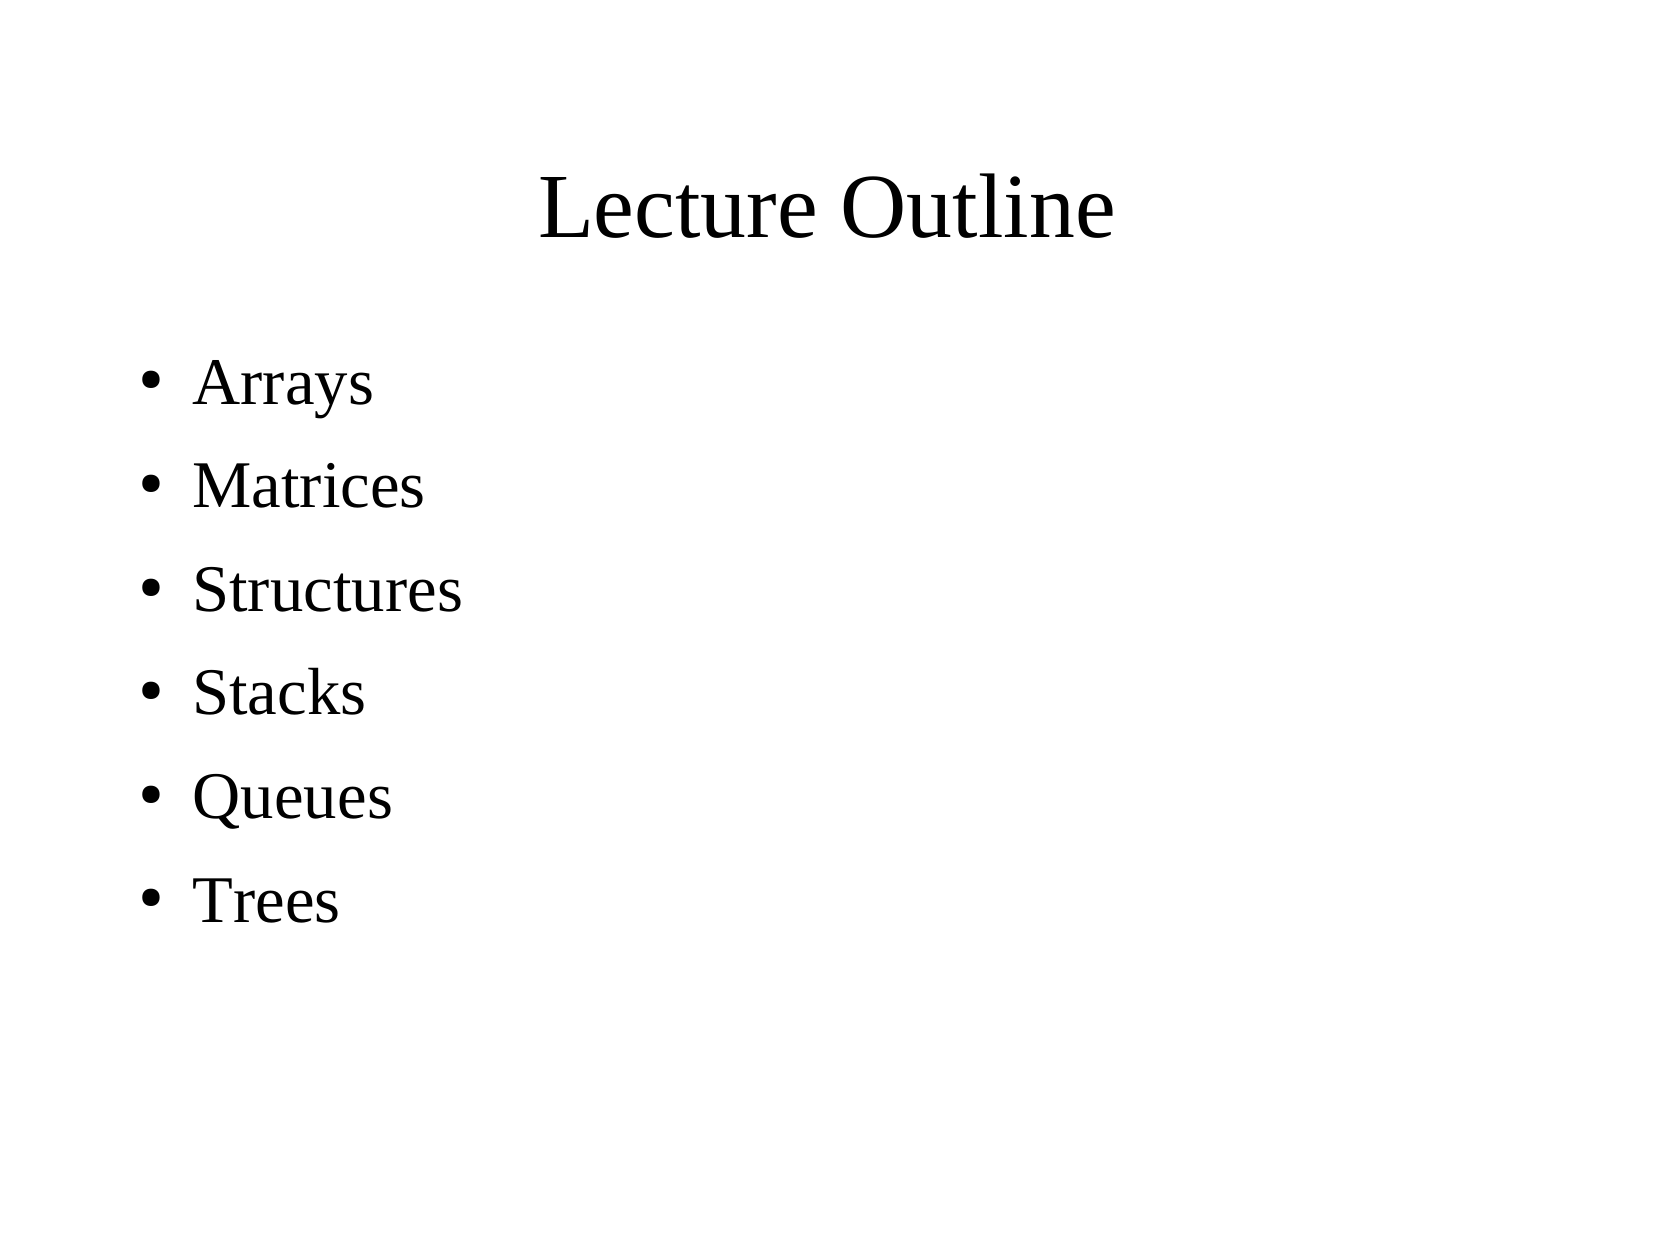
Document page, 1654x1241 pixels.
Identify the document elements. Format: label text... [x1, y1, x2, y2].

title Lecture Outline [121, 102, 1534, 311]
list Arrays Matrices Structures Stacks Queues Trees [121, 344, 1534, 1127]
